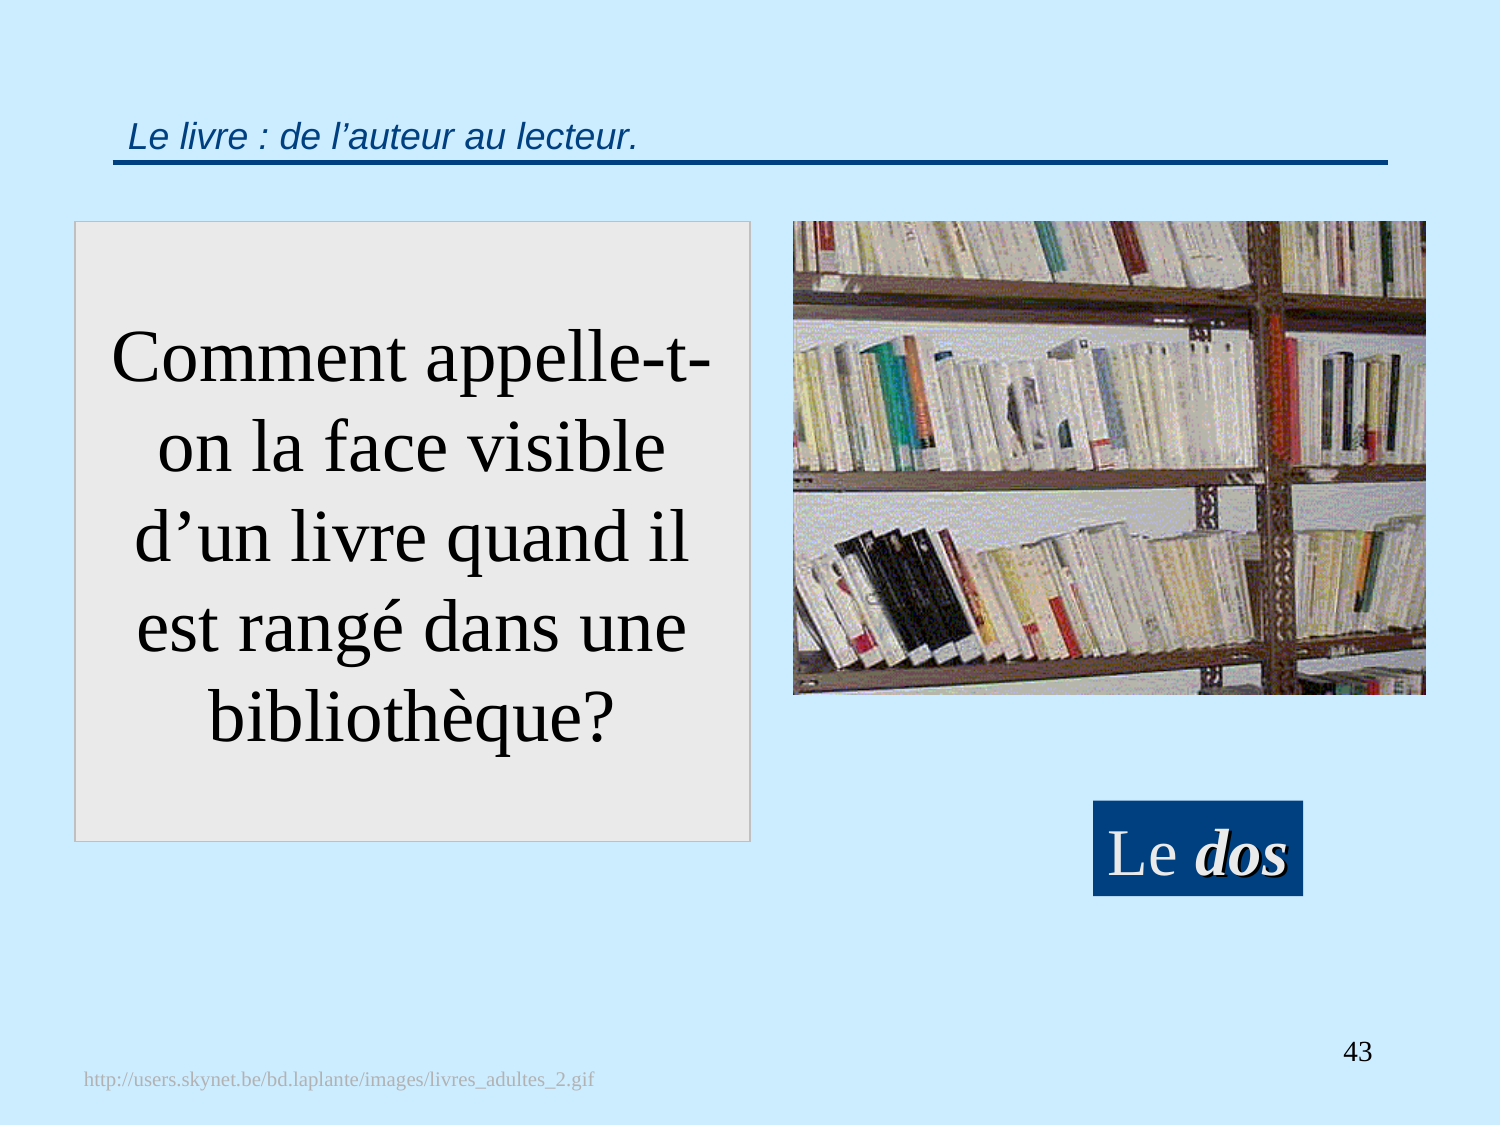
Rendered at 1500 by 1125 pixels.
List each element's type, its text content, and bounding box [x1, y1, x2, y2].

text_box http://users.skynet.be/bd.laplante/images/livres_adultes_2.gif [69, 1057, 783, 1099]
title Comment appelle-t-on la face visible d’un livre quand il est rangé dans une bibliothèque? [74, 221, 751, 842]
picture [793, 221, 1426, 695]
text_box Le dos [1093, 800, 1304, 897]
text_box Le livre : de l’auteur au lecteur. [113, 104, 655, 160]
